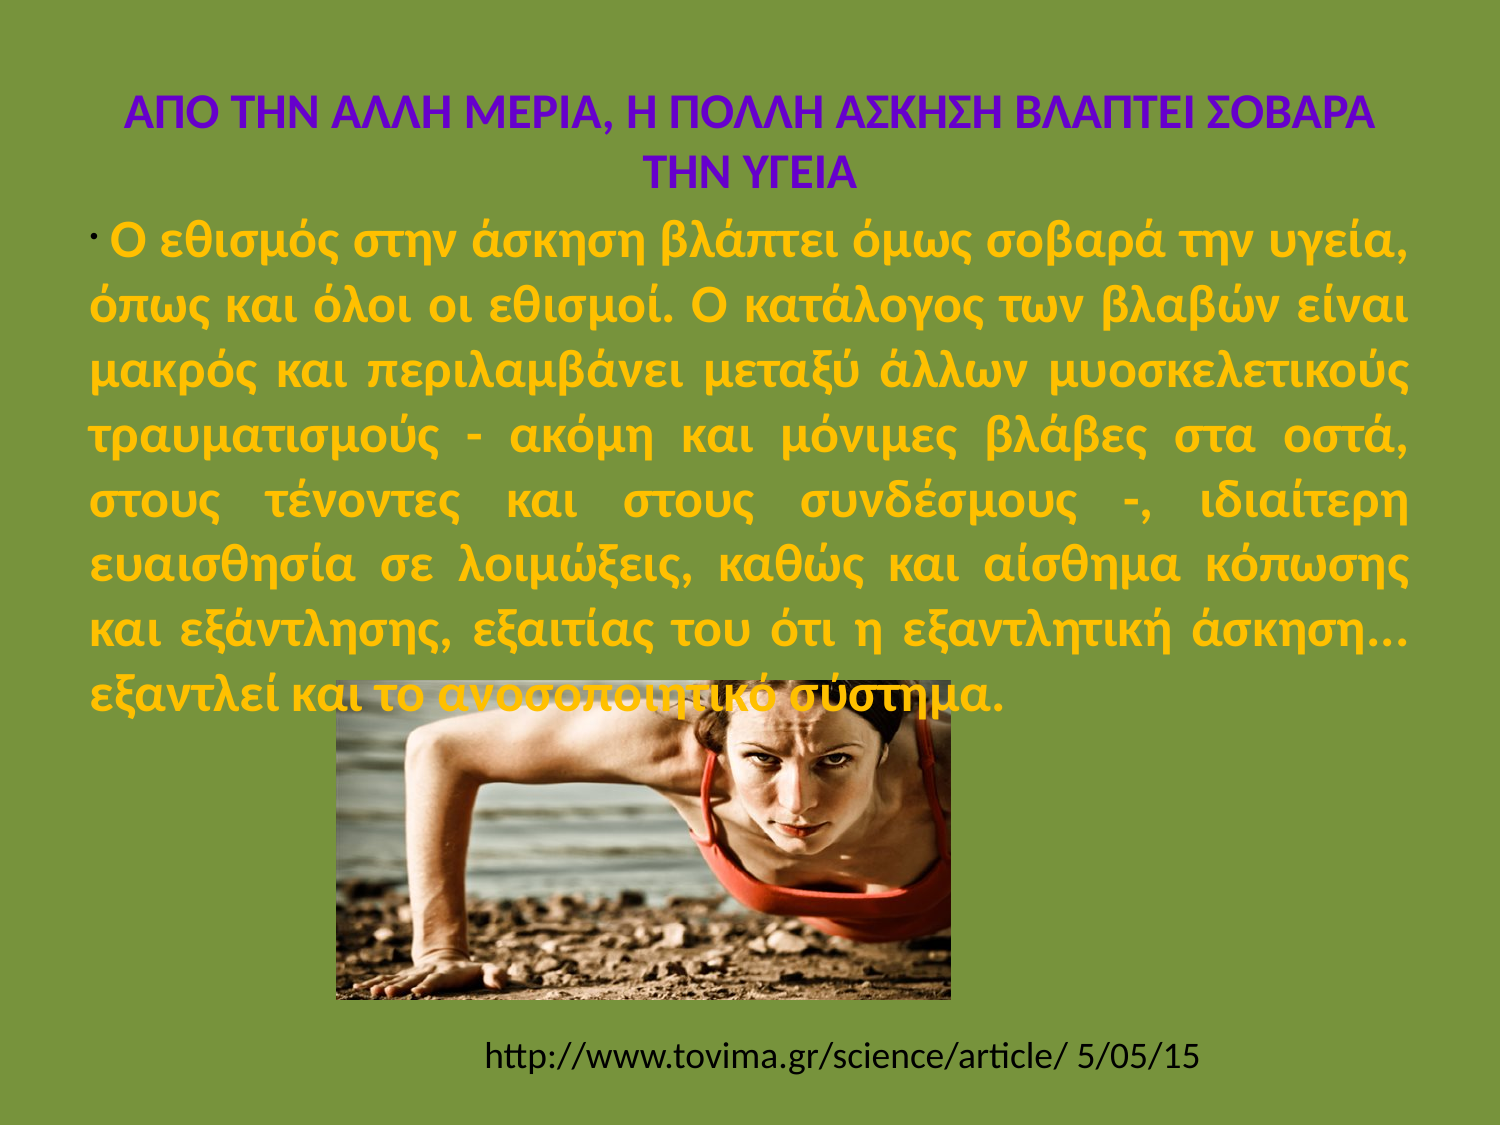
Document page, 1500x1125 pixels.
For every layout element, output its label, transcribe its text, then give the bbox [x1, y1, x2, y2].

list Ο εθισμός στην άσκηση βλάπτει όμως σοβαρά την υγεία, όπως και όλοι οι εθισμοί. Ο κατάλογος των βλαβών είναι μακρός και περιλαμβάνει μεταξύ άλλων μυοσκελετικούς τραυματισμούς - ακόμη και μόνιμες βλάβες στα οστά, στους τένοντες και στους συνδέσμους -, ιδιαίτερη ευαισθησία σε λοιμώξεις, καθώς και αίσθημα κόπωσης και εξάντλησης, εξαιτίας του ότι η εξαντλητική άσκηση... εξαντλεί και το ανοσοποιητικό σύστημα. [75, 196, 1425, 740]
picture [336, 740, 951, 1000]
text_box http://www.tovima.gr/science/article/ 5/05/15 [469, 1033, 1341, 1094]
title ΑΠΟ ΤΗΝ ΑΛΛΗ ΜΕΡΙΑ, Η ΠΟΛΛΗ ΑΣΚΗΣΗ ΒΛΑΠΤΕΙ ΣΟΒΑΡΑ ΤΗΝ ΥΓΕΙΑ [75, 45, 1425, 196]
